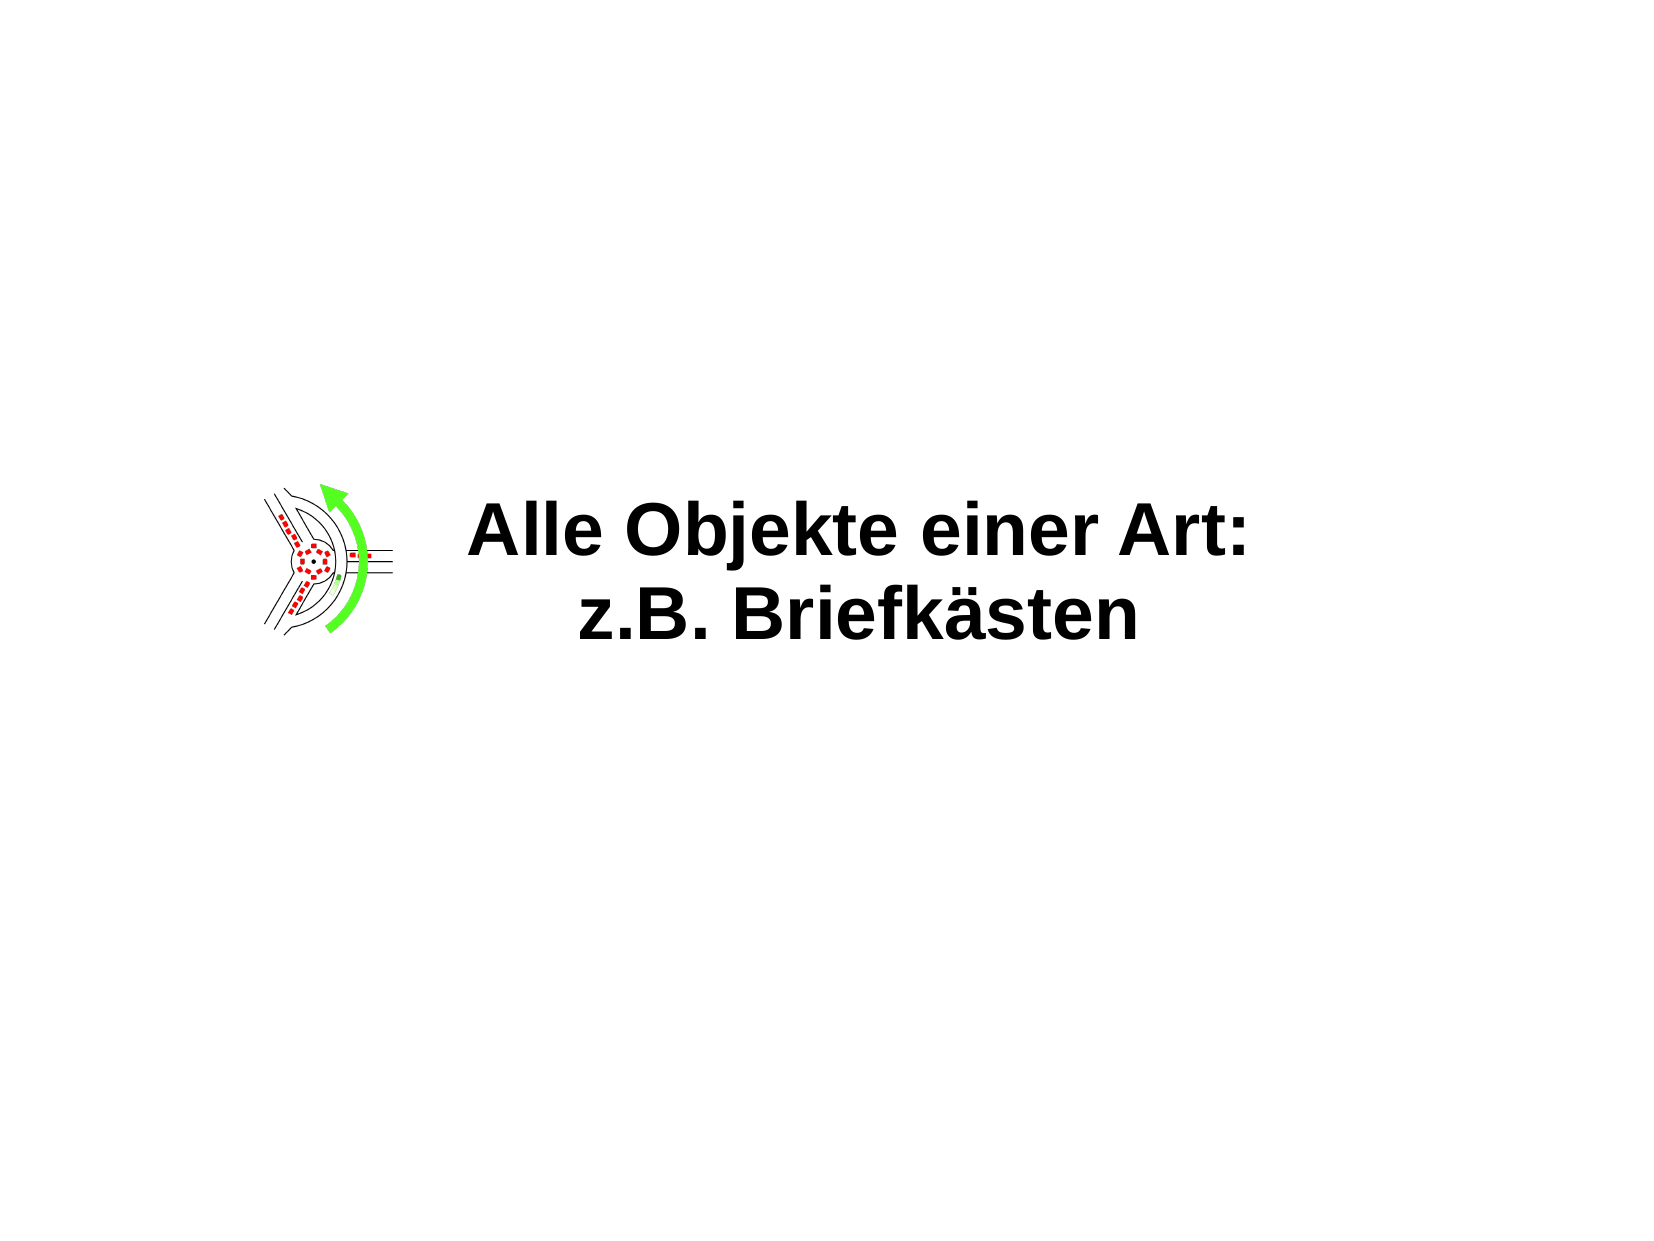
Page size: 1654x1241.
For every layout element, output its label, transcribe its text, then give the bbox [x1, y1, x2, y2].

text_box Alle Objekte einer Art: z.B. Briefkästen [452, 480, 1267, 664]
picture [247, 483, 405, 641]
